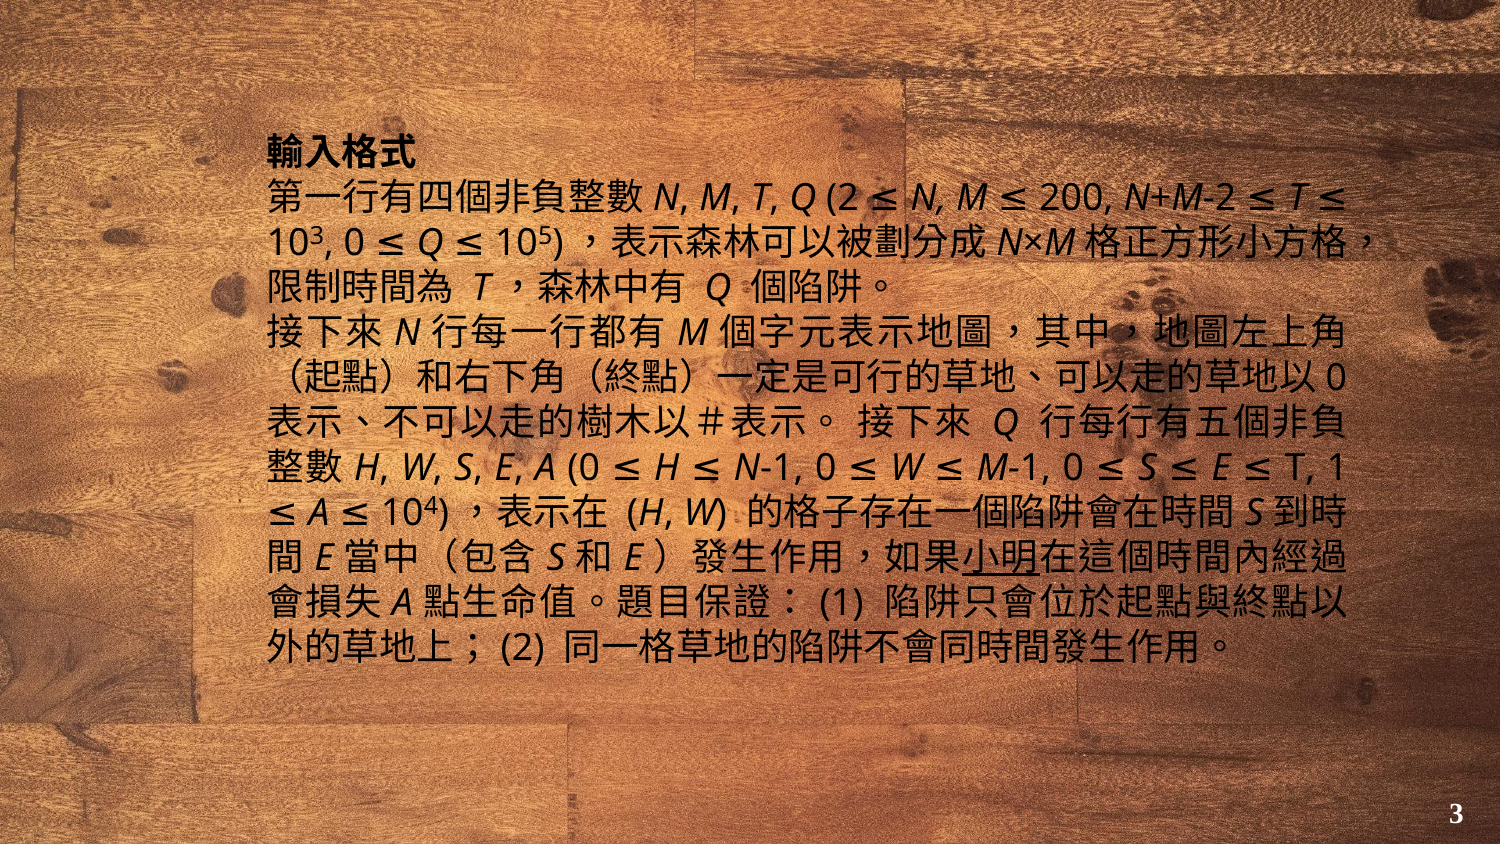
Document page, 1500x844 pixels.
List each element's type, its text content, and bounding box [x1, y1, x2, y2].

slide_number 3 [1434, 779, 1500, 844]
list 輸入格式 第一行有四個非負整數N, M, T, Q (2 ≤ N, M ≤ 200, N+M-2 ≤ T ≤ 103, 0 ≤ Q ≤ 105)，表示森林可以被劃分成N×M格正方形小方格，限制時間為 T，森林中有 Q 個陷阱。 接下來N行每一行都有M個字元表示地圖，其中，地圖左上角（起點）和右下角（終點）一定是可行的草地、可以走的草地以0表示、不可以走的樹木以＃表示。 接下來 Q 行每行有五個非負整數H, W, S, E, A (0 ≤ H ≤ N-1, 0 ≤ W ≤ M-1, 0 ≤ S ≤ E ≤ T, 1 ≤ A ≤ 104)，表示在 (H, W) 的格子存在一個陷阱會在時間S到時間E當中（包含S和E）發生作用，如果小明在這個時間內經過會損失A點生命值。題目保證：(1) 陷阱只會位於起點與終點以外的草地上；(2) 同一格草地的陷阱不會同時間發生作用。 [251, 97, 1364, 723]
